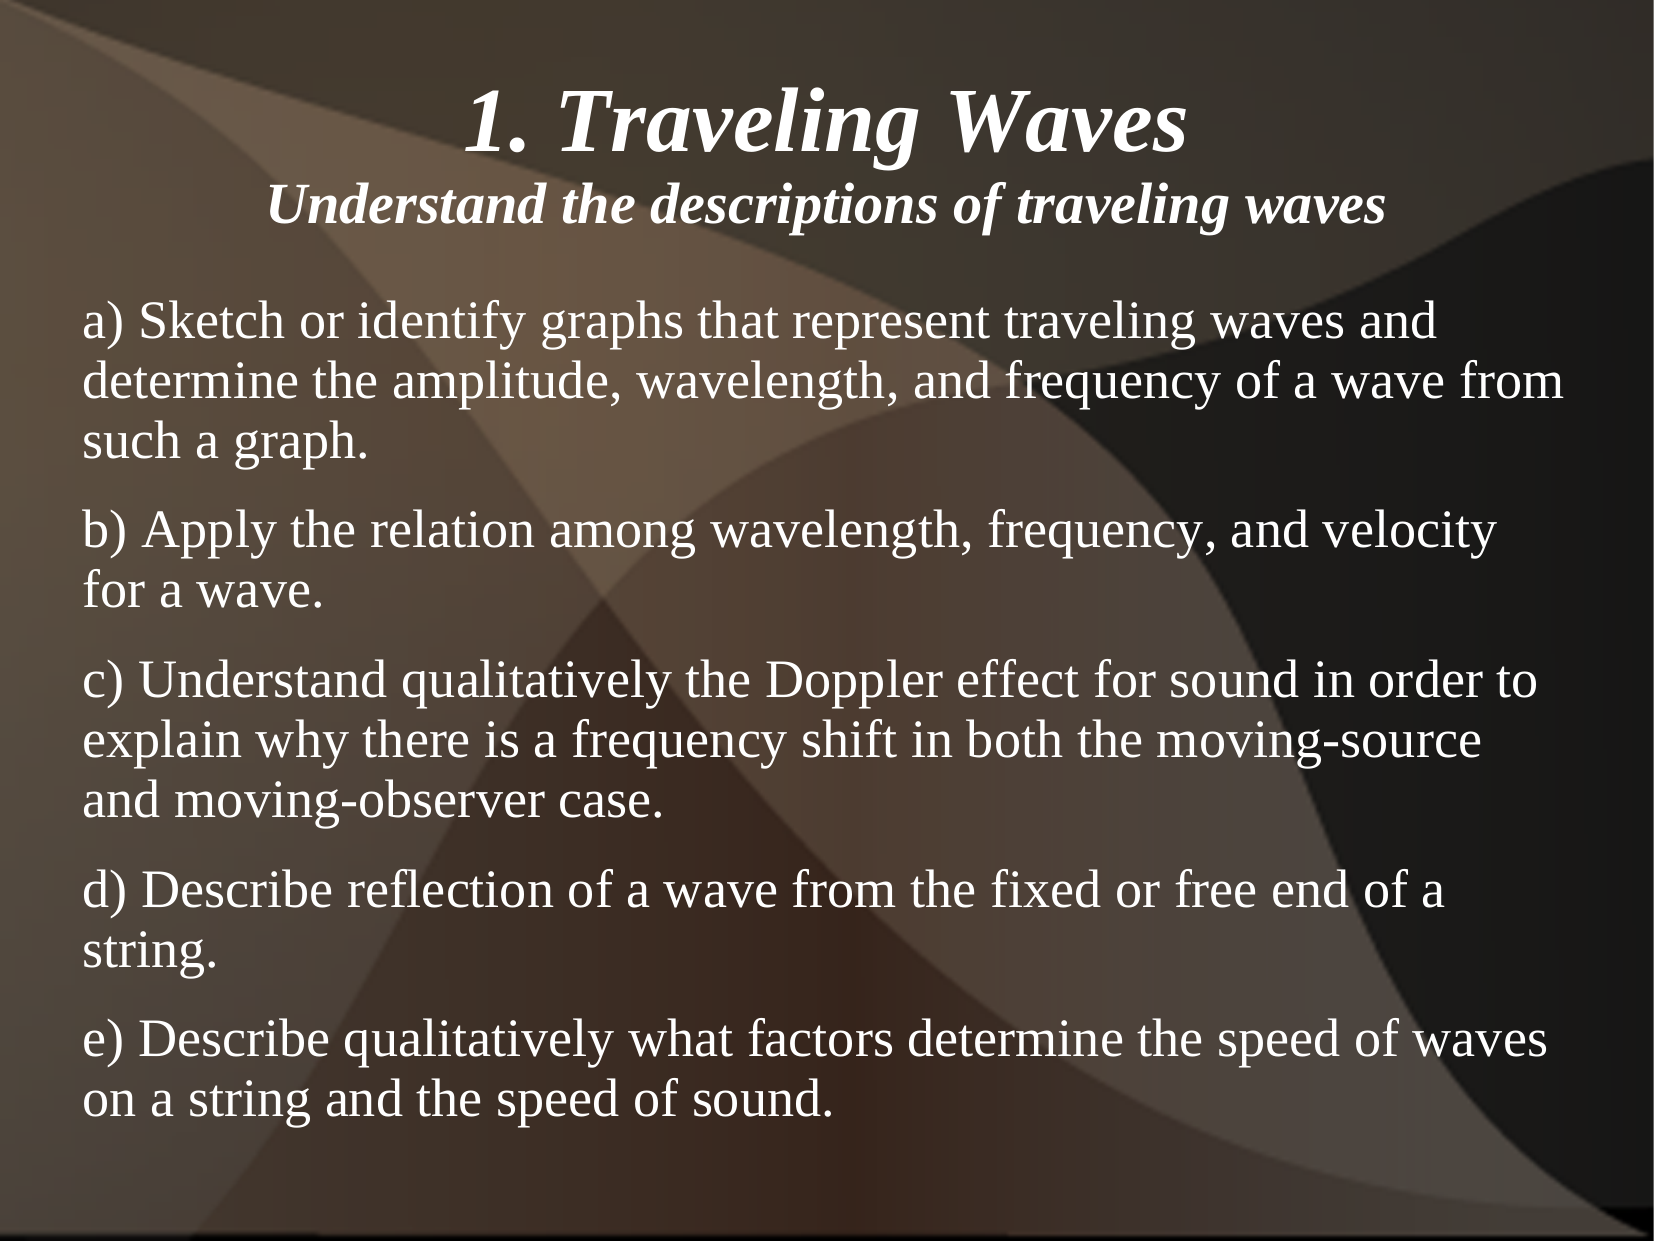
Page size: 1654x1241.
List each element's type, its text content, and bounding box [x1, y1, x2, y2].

picture [0, 0, 1654, 1241]
list a) Sketch or identify graphs that represent traveling waves and determine the amplitude, wavelength, and frequency of a wave from such a graph. b) Apply the relation among wavelength, frequency, and velocity for a wave. c) Understand qualitatively the Doppler effect for sound in order to explain why there is a frequency shift in both the moving-source and moving-observer case. d) Describe reflection of a wave from the fixed or free end of a string. e) Describe qualitatively what factors determine the speed of waves on a string and the speed of sound. [82, 290, 1571, 1231]
title 1. Traveling Waves Understand the descriptions of traveling waves [82, 49, 1571, 257]
